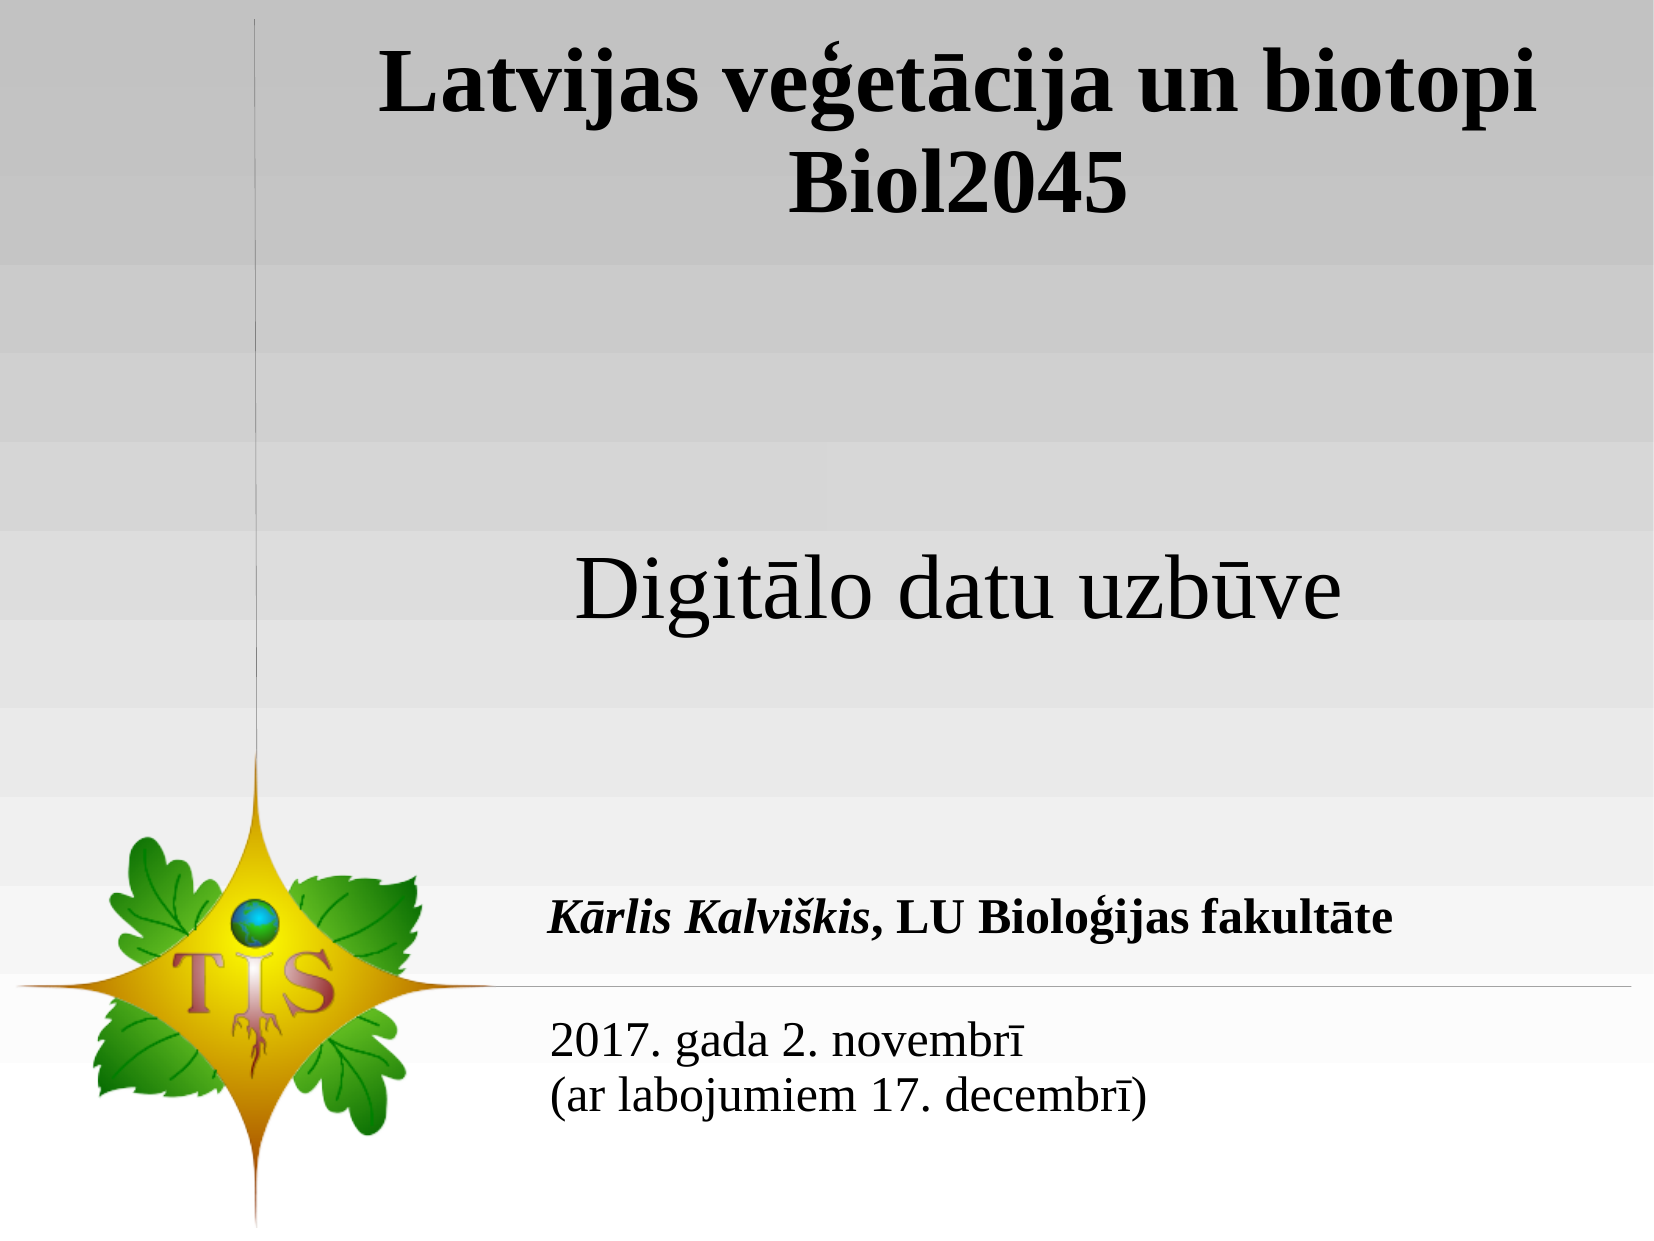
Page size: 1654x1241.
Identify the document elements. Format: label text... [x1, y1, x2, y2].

title Digitālo datu uzbūve [295, 314, 1625, 861]
picture [0, 0, 1654, 1241]
list 2017. gada 2. novembrī (ar labojumiem 17. decembrī) [478, 1011, 1654, 1241]
